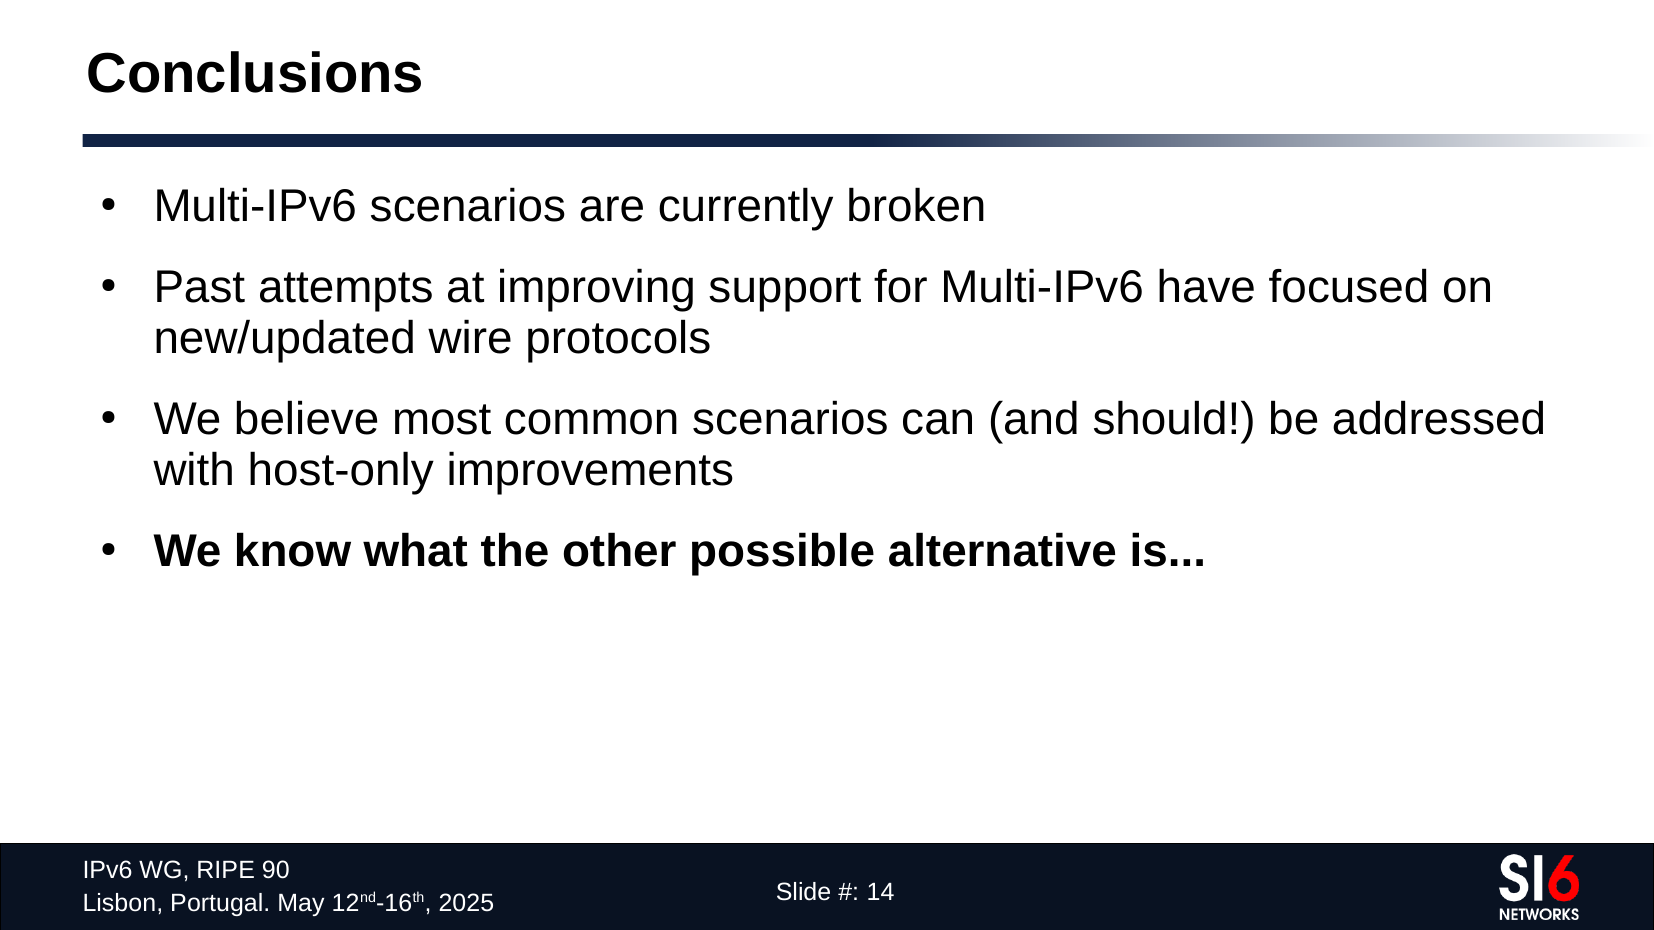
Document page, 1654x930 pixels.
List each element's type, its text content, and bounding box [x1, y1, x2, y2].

list Multi-IPv6 scenarios are currently broken Past attempts at improving support for Multi-IPv6 have focused on new/updated wire protocols We believe most common scenarios can (and should!) be addressed with host-only improvements We know what the other possible alternative is... [82, 179, 1571, 794]
title Conclusions [86, 22, 1575, 124]
picture [1499, 854, 1579, 920]
